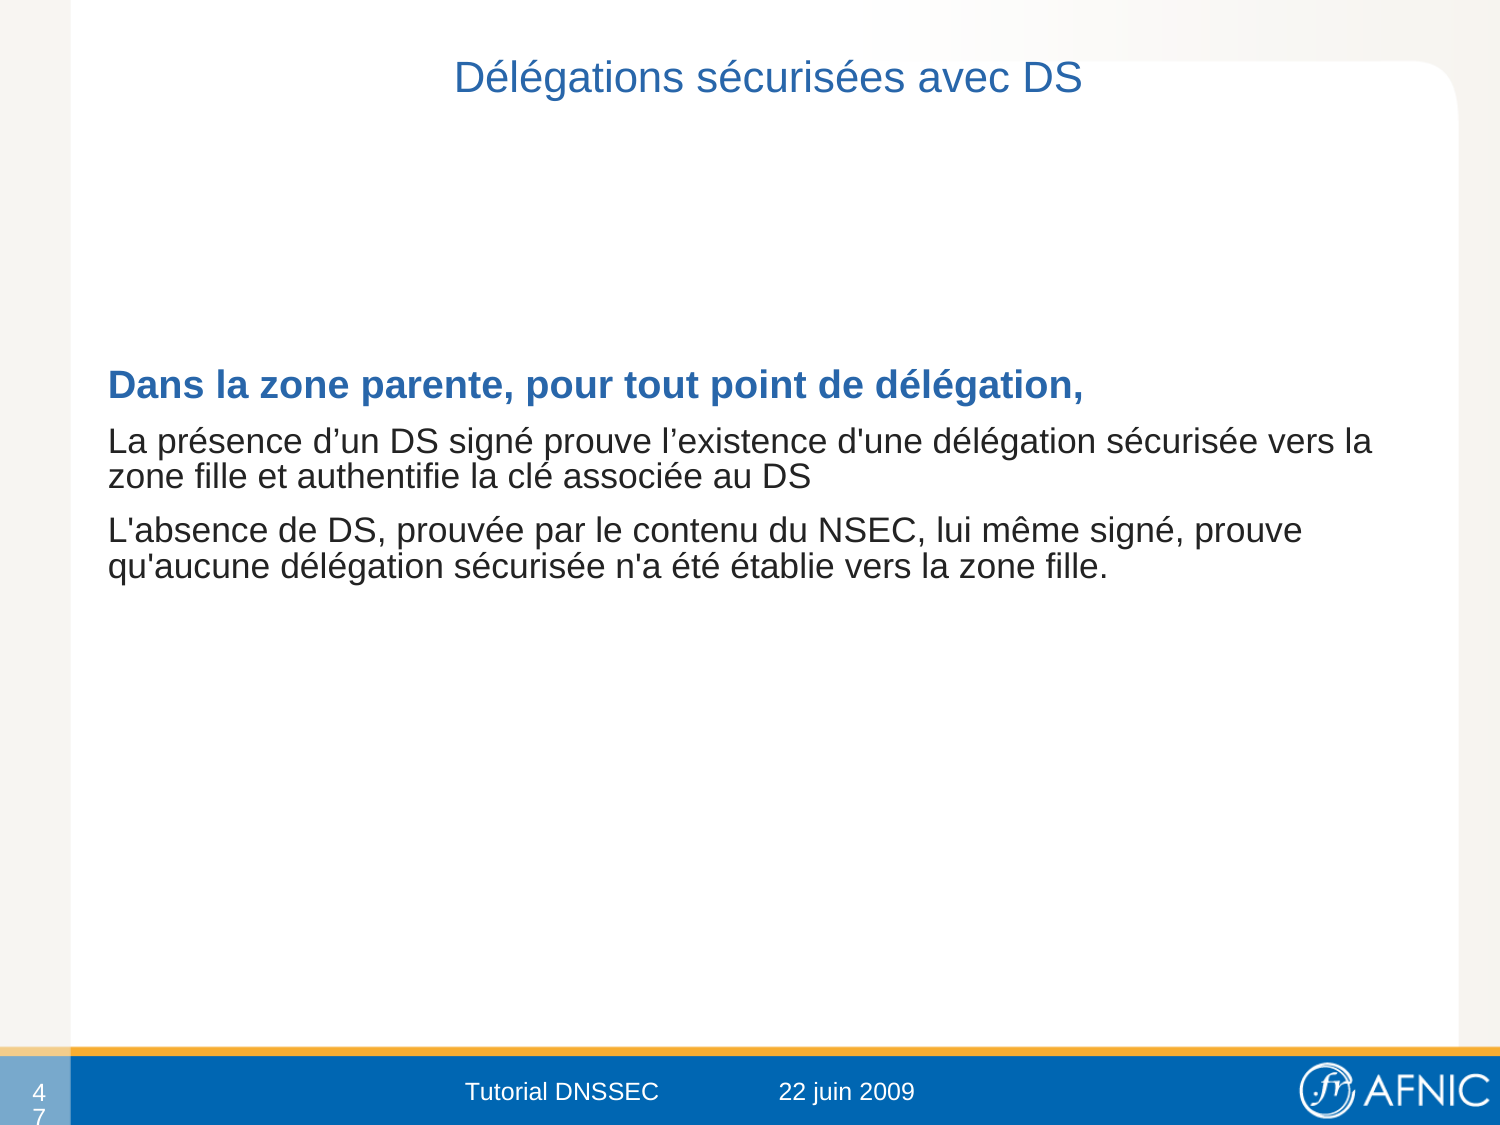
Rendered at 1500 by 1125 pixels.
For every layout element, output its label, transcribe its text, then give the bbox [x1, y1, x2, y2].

title Délégations sécurisées avec DS [112, 12, 1426, 138]
picture [0, 0, 1500, 1125]
list Dans la zone parente, pour tout point de délégation, La présence d’un DS signé prouve l’existence d'une délégation sécurisée vers la zone fille et authentifie la clé associée au DS L'absence de DS, prouvée par le contenu du NSEC, lui même signé, prouve qu'aucune délégation sécurisée n'a été établie vers la zone fille. [108, 354, 1389, 974]
